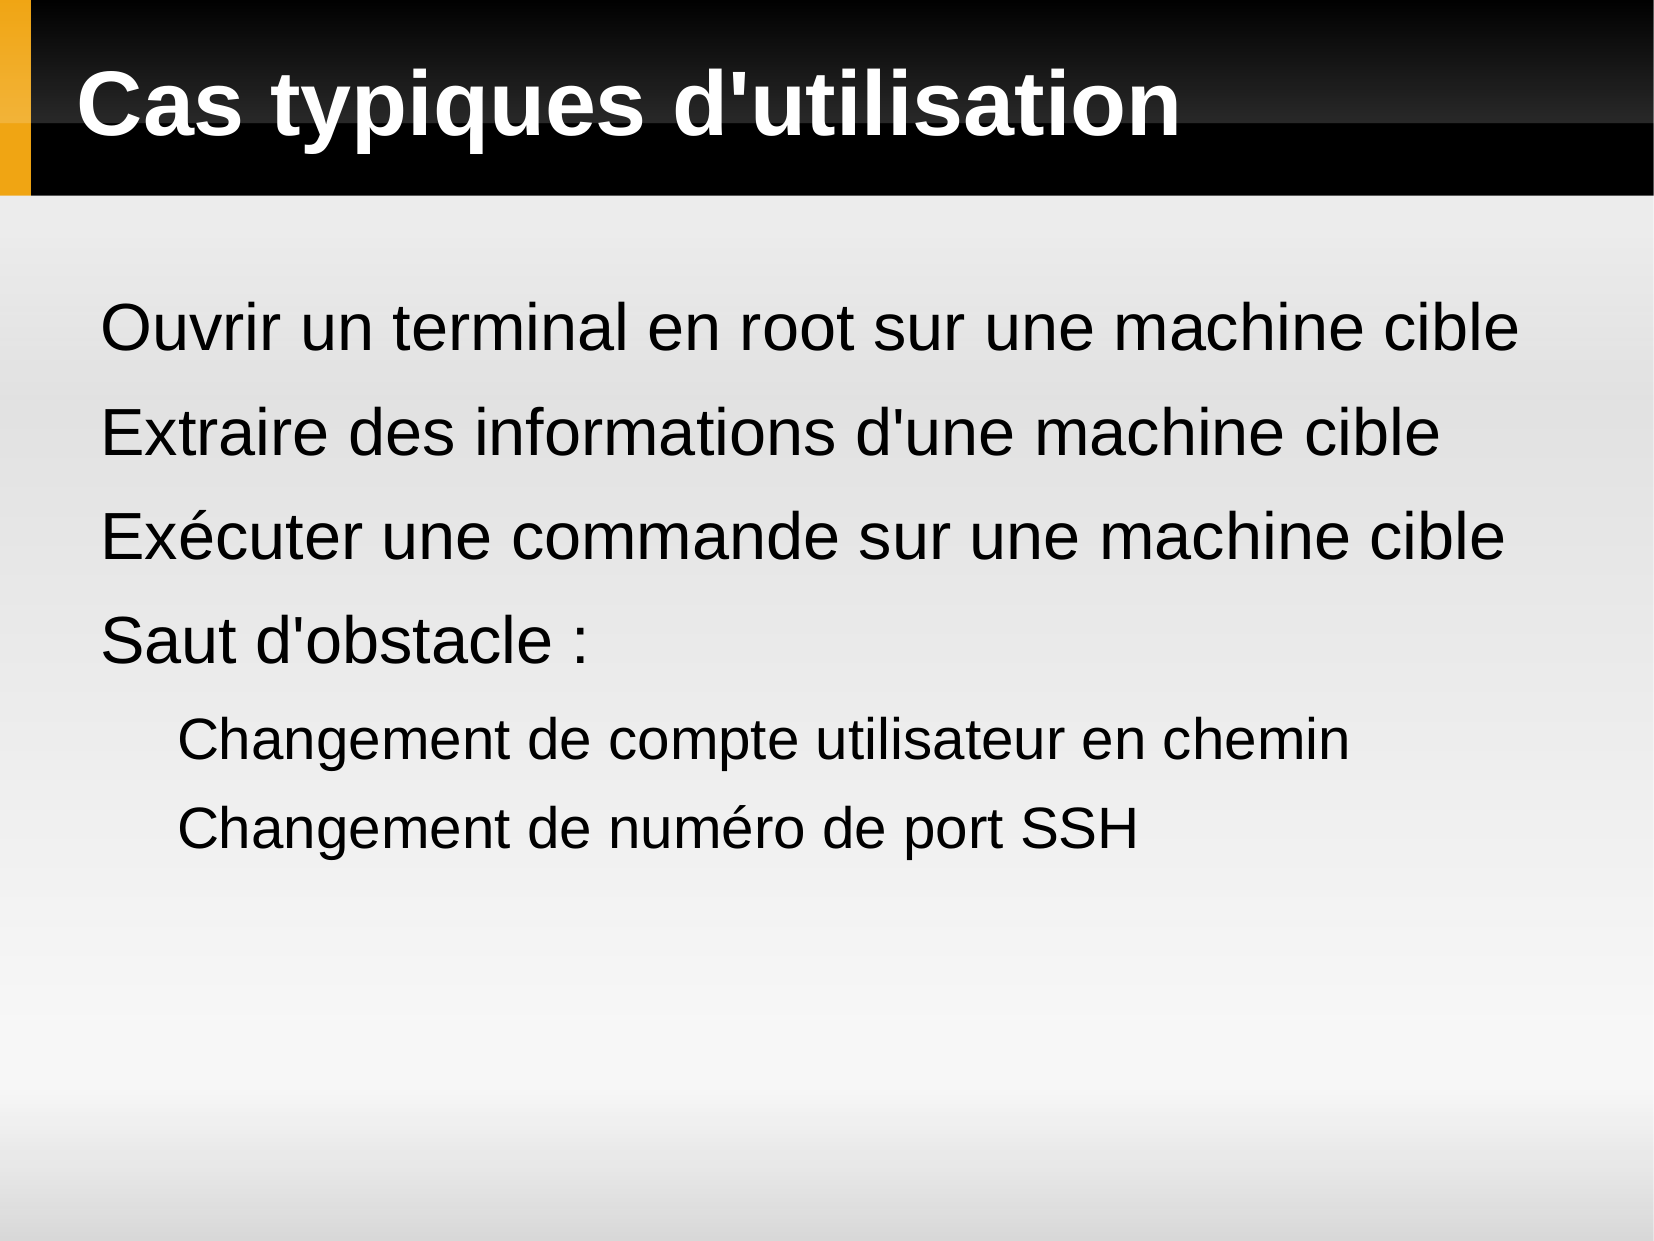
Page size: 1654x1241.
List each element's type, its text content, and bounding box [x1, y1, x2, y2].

list Ouvrir un terminal en root sur une machine cible Extraire des informations d'une machine cible Exécuter une commande sur une machine cible Saut d'obstacle : Changement de compte utilisateur en chemin Changement de numéro de port SSH [82, 290, 1571, 1094]
title Cas typiques d'utilisation [76, 7, 1565, 200]
picture [0, 0, 1654, 1241]
